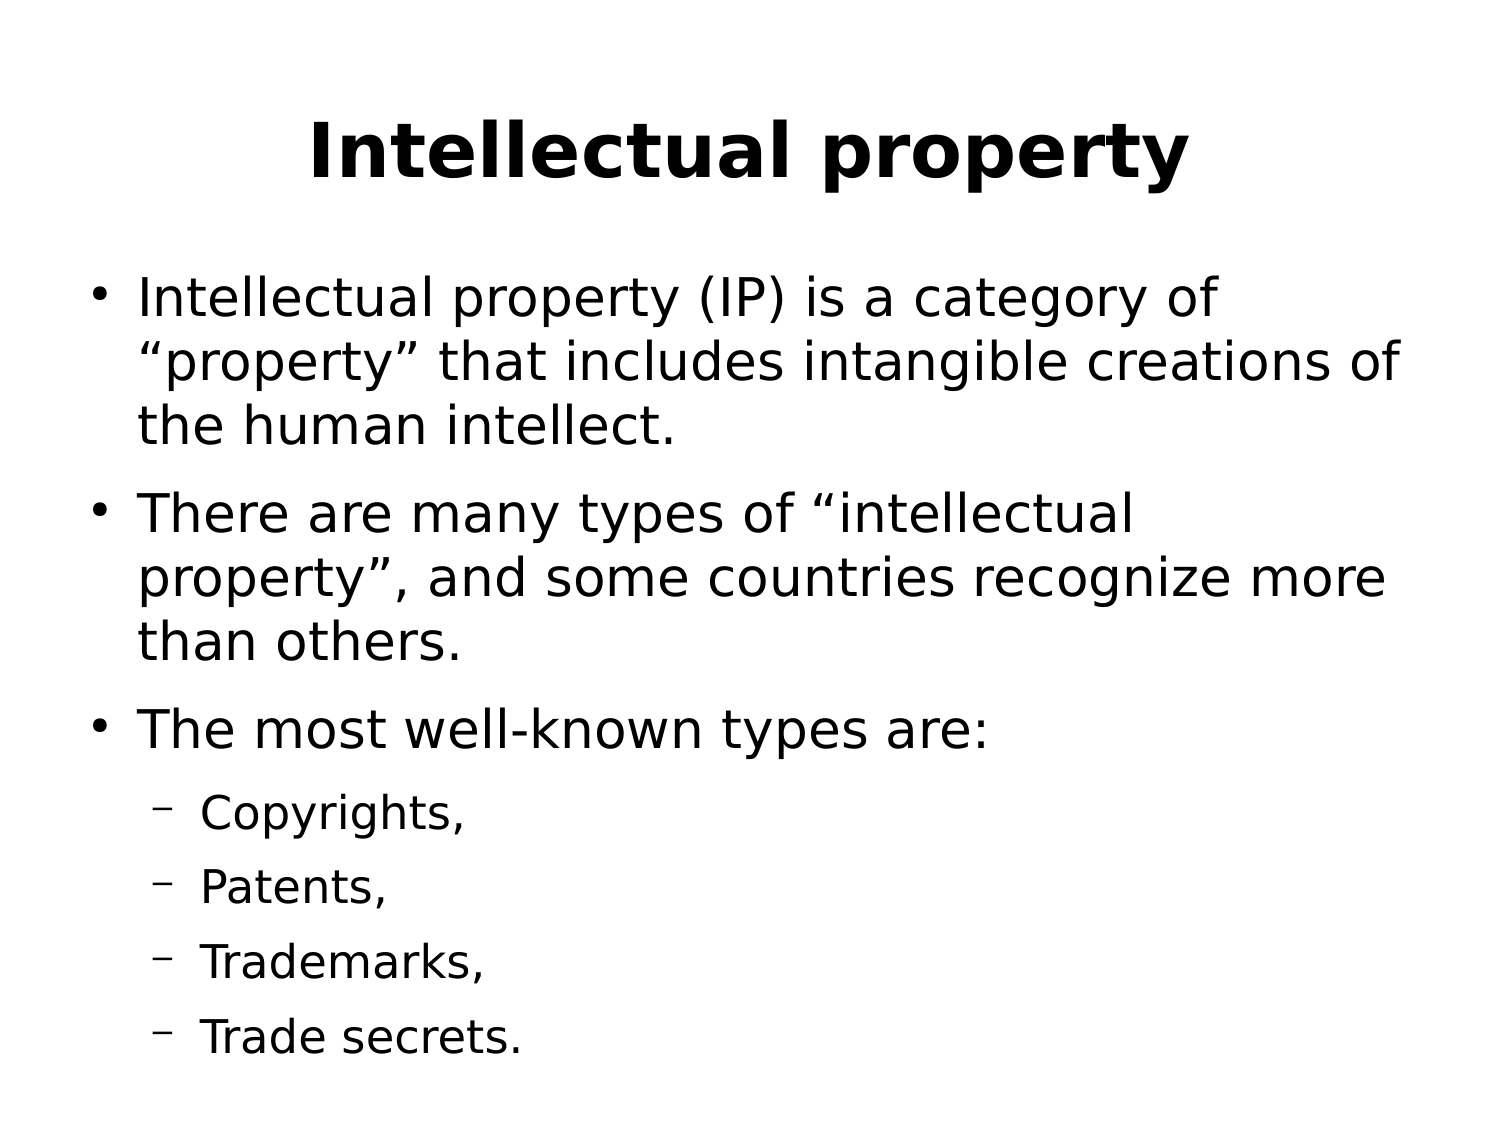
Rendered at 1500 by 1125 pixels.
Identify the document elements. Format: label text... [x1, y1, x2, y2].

title Intellectual property [75, 68, 1425, 201]
list Intellectual property (IP) is a category of “property” that includes intangible creations of the human intellect. There are many types of “intellectual property”, and some countries recognize more than others. The most well-known types are: Copyrights, Patents, Trademarks, Trade secrets. [75, 263, 1425, 1063]
